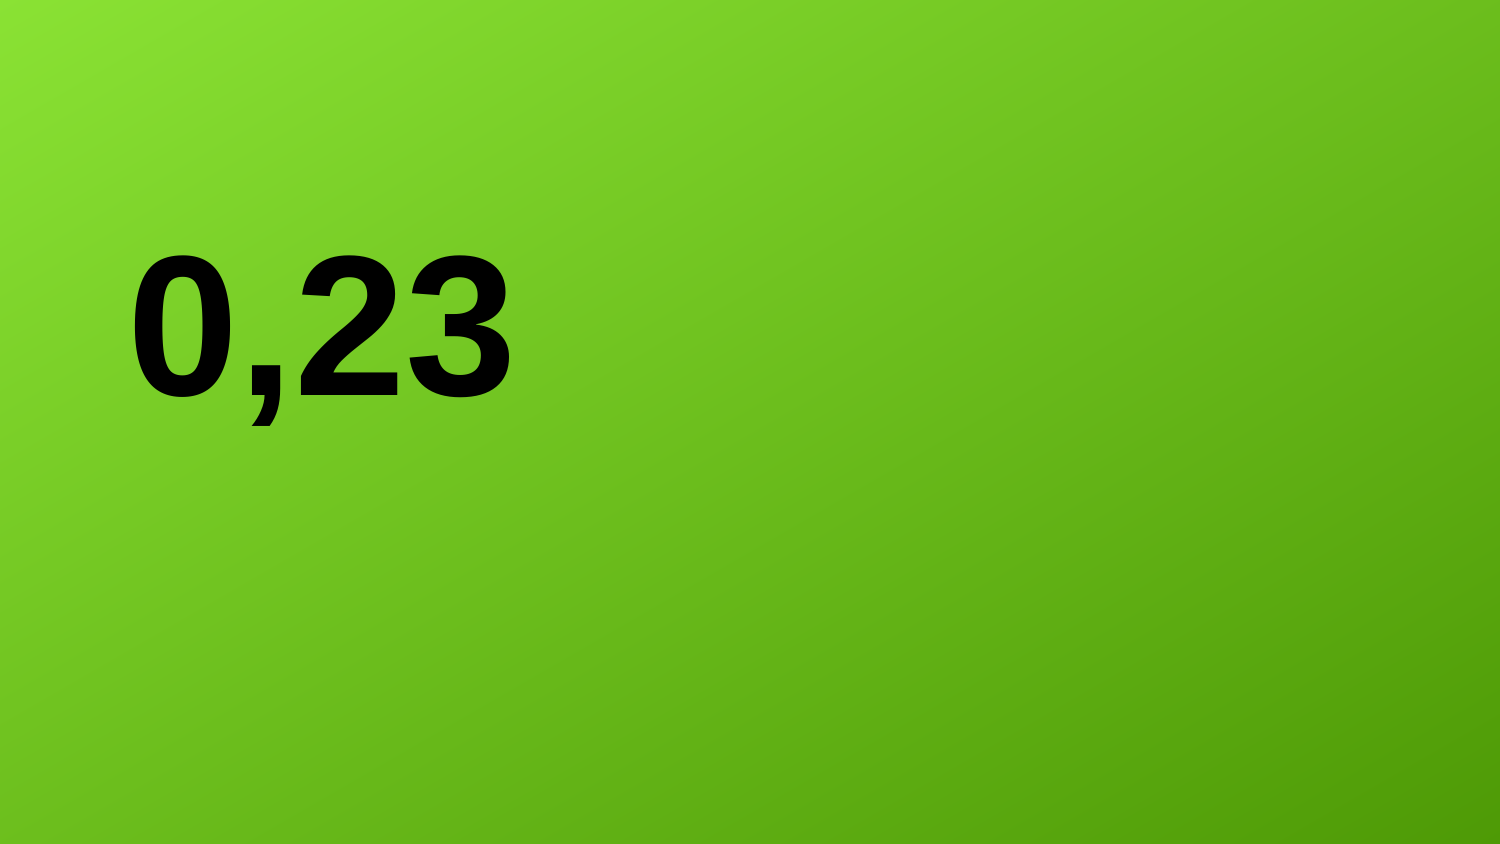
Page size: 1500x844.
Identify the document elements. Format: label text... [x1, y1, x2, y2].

title 0,23 [112, 259, 1388, 450]
